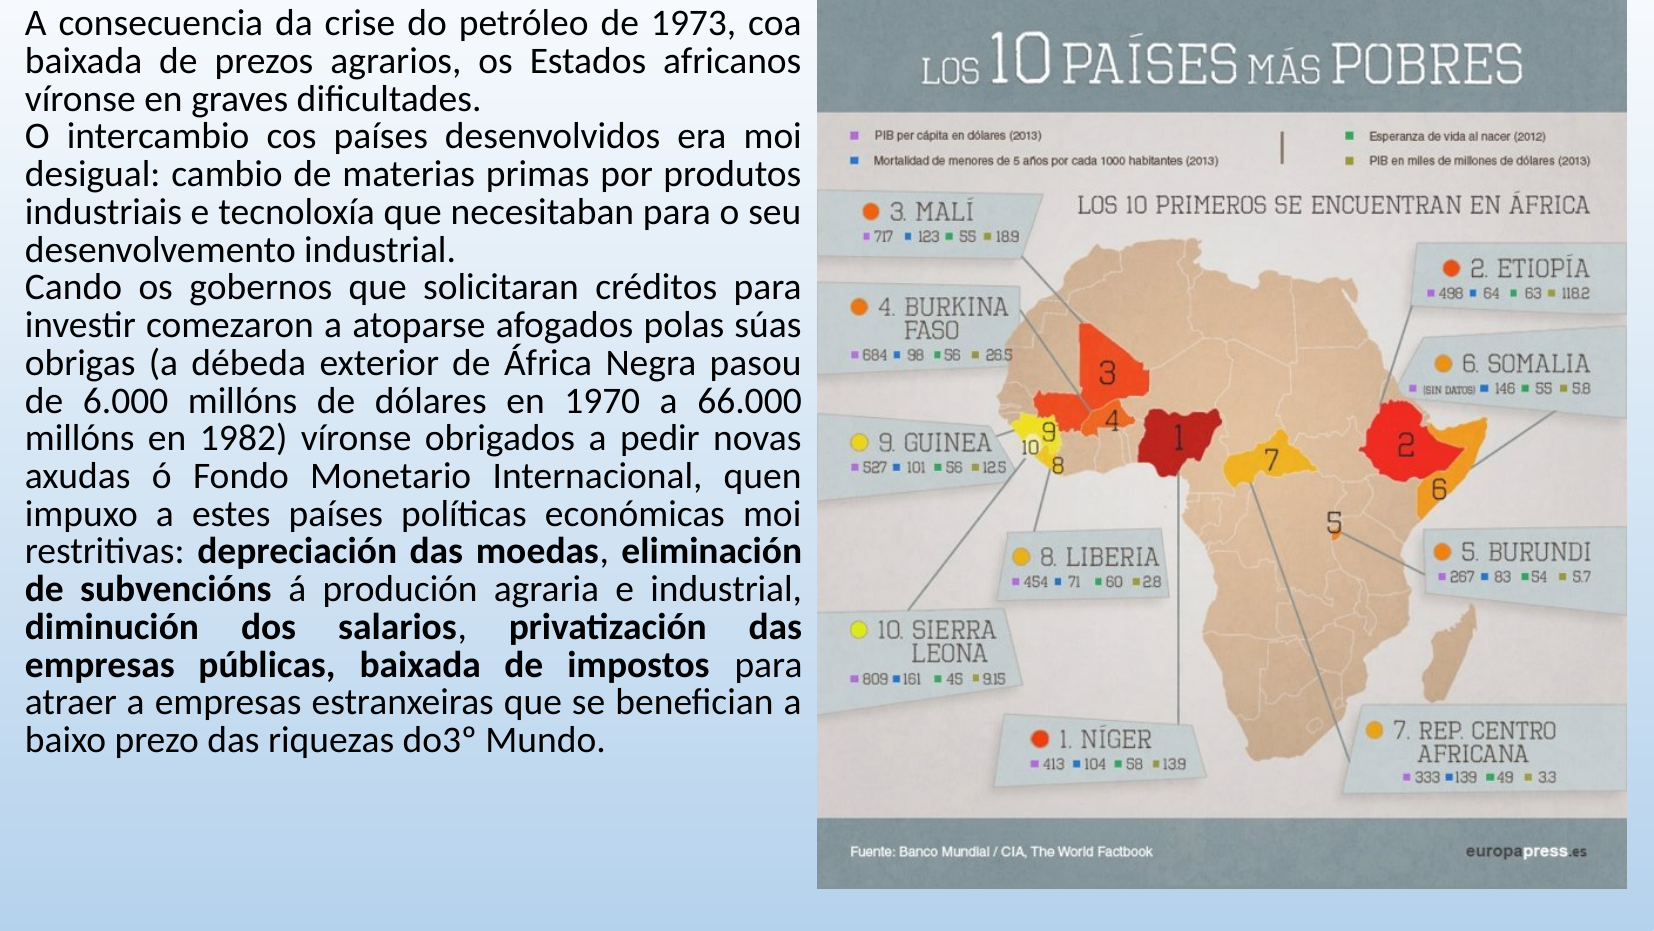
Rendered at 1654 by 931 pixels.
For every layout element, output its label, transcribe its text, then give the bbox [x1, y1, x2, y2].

text_box A consecuencia da crise do petróleo de 1973, coa baixada de prezos agrarios, os Estados africanos víronse en graves dificultades. O intercambio cos países desenvolvidos era moi desigual: cambio de materias primas por produtos industriais e tecnoloxía que necesitaban para o seu desenvolvemento industrial. Cando os gobernos que solicitaran créditos para investir comezaron a atoparse afogados polas súas obrigas (a débeda exterior de África Negra pasou de 6.000 millóns de dólares en 1970 a 66.000 millóns en 1982) víronse obrigados a pedir novas axudas ó Fondo Monetario Internacional, quen impuxo a estes países políticas económicas moi restritivas: depreciación das moedas, eliminación de subvencións á produción agraria e industrial, diminución dos salarios, privatización das empresas públicas, baixada de impostos para atraer a empresas estranxeiras que se benefician a baixo prezo das riquezas do3º Mundo. [9, 0, 818, 924]
picture [817, 0, 1627, 889]
